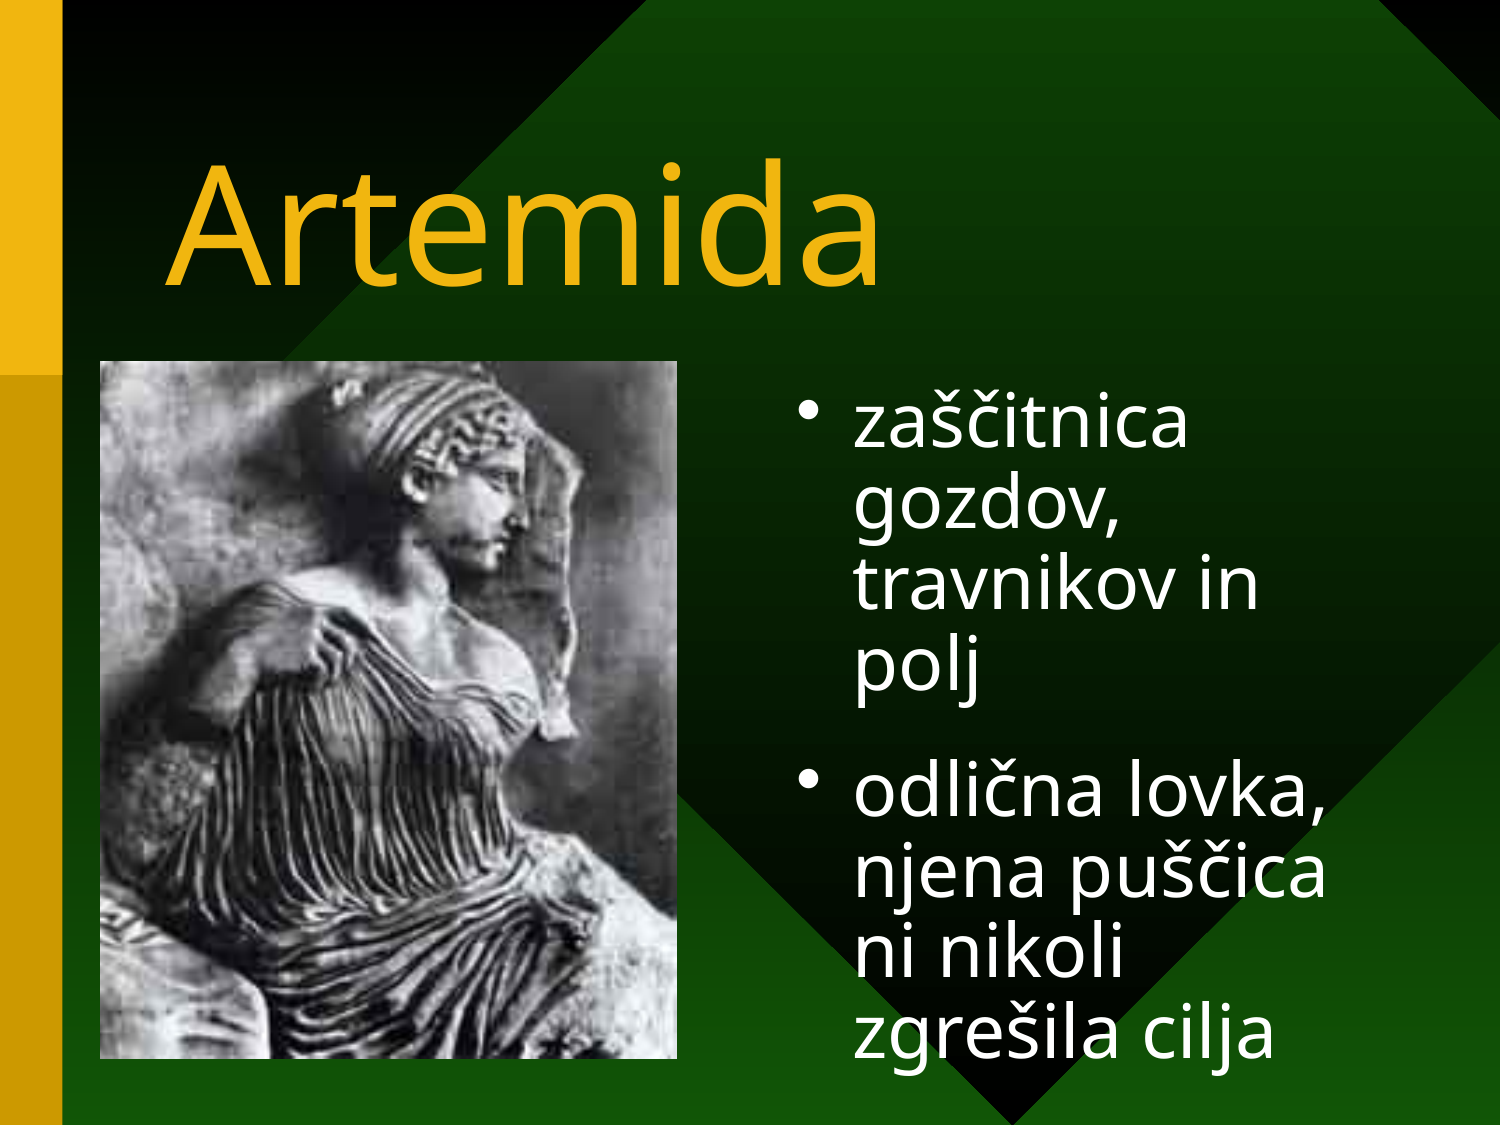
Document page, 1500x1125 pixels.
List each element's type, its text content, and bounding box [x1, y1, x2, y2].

picture [100, 361, 677, 1059]
title Artemida [150, 99, 1388, 288]
list zaščitnica gozdov, travnikov in polj odlična lovka, njena puščica ni nikoli zgrešila cilja [781, 375, 1388, 975]
